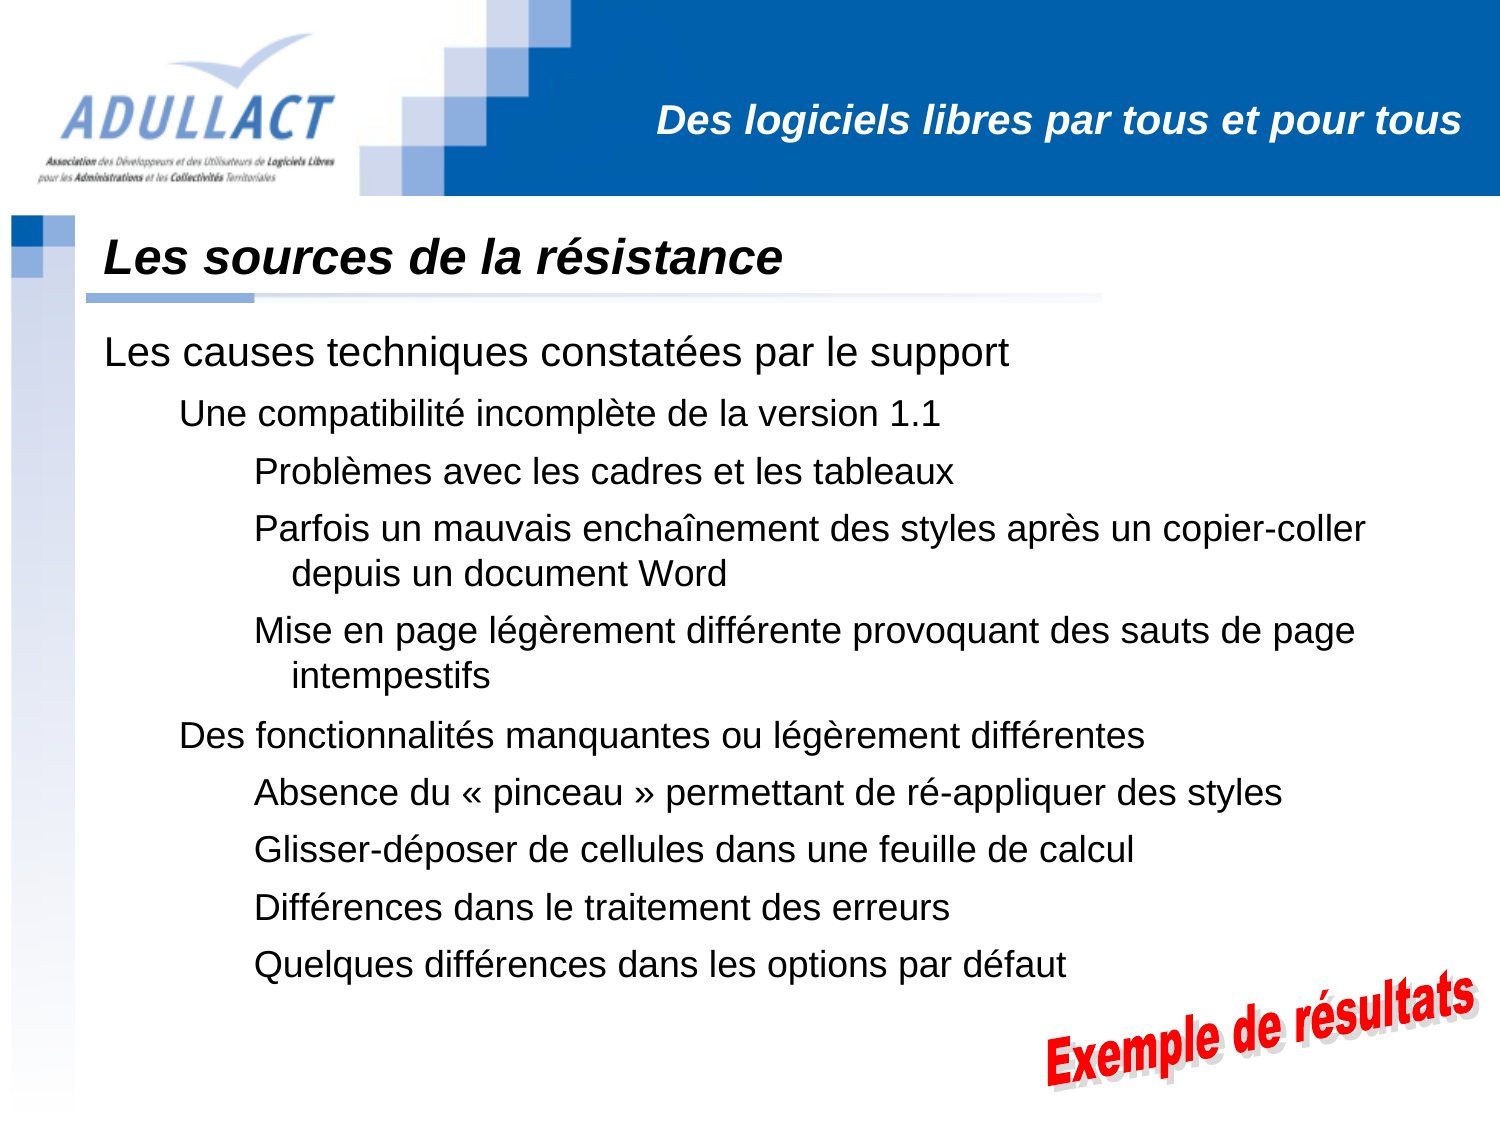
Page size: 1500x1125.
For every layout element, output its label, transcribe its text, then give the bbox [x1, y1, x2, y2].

picture [356, 0, 1500, 196]
list Les causes techniques constatées par le support Une compatibilité incomplète de la version 1.1 Problèmes avec les cadres et les tableaux Parfois un mauvais enchaînement des styles après un copier-coller depuis un document Word Mise en page légèrement différente provoquant des sauts de page intempestifs Des fonctionnalités manquantes ou légèrement différentes Absence du « pinceau » permettant de ré-appliquer des styles Glisser-déposer de cellules dans une feuille de calcul Différences dans le traitement des erreurs Quelques différences dans les options par défaut [103, 325, 1445, 1074]
text_box [1296, 969, 1480, 1049]
title Les sources de la résistance [88, 219, 1459, 292]
text_box [1233, 1003, 1287, 1059]
text_box [1319, 989, 1329, 1001]
picture [31, 29, 346, 189]
text_box [1047, 1014, 1225, 1093]
picture [86, 293, 1102, 303]
picture [10, 214, 75, 1113]
